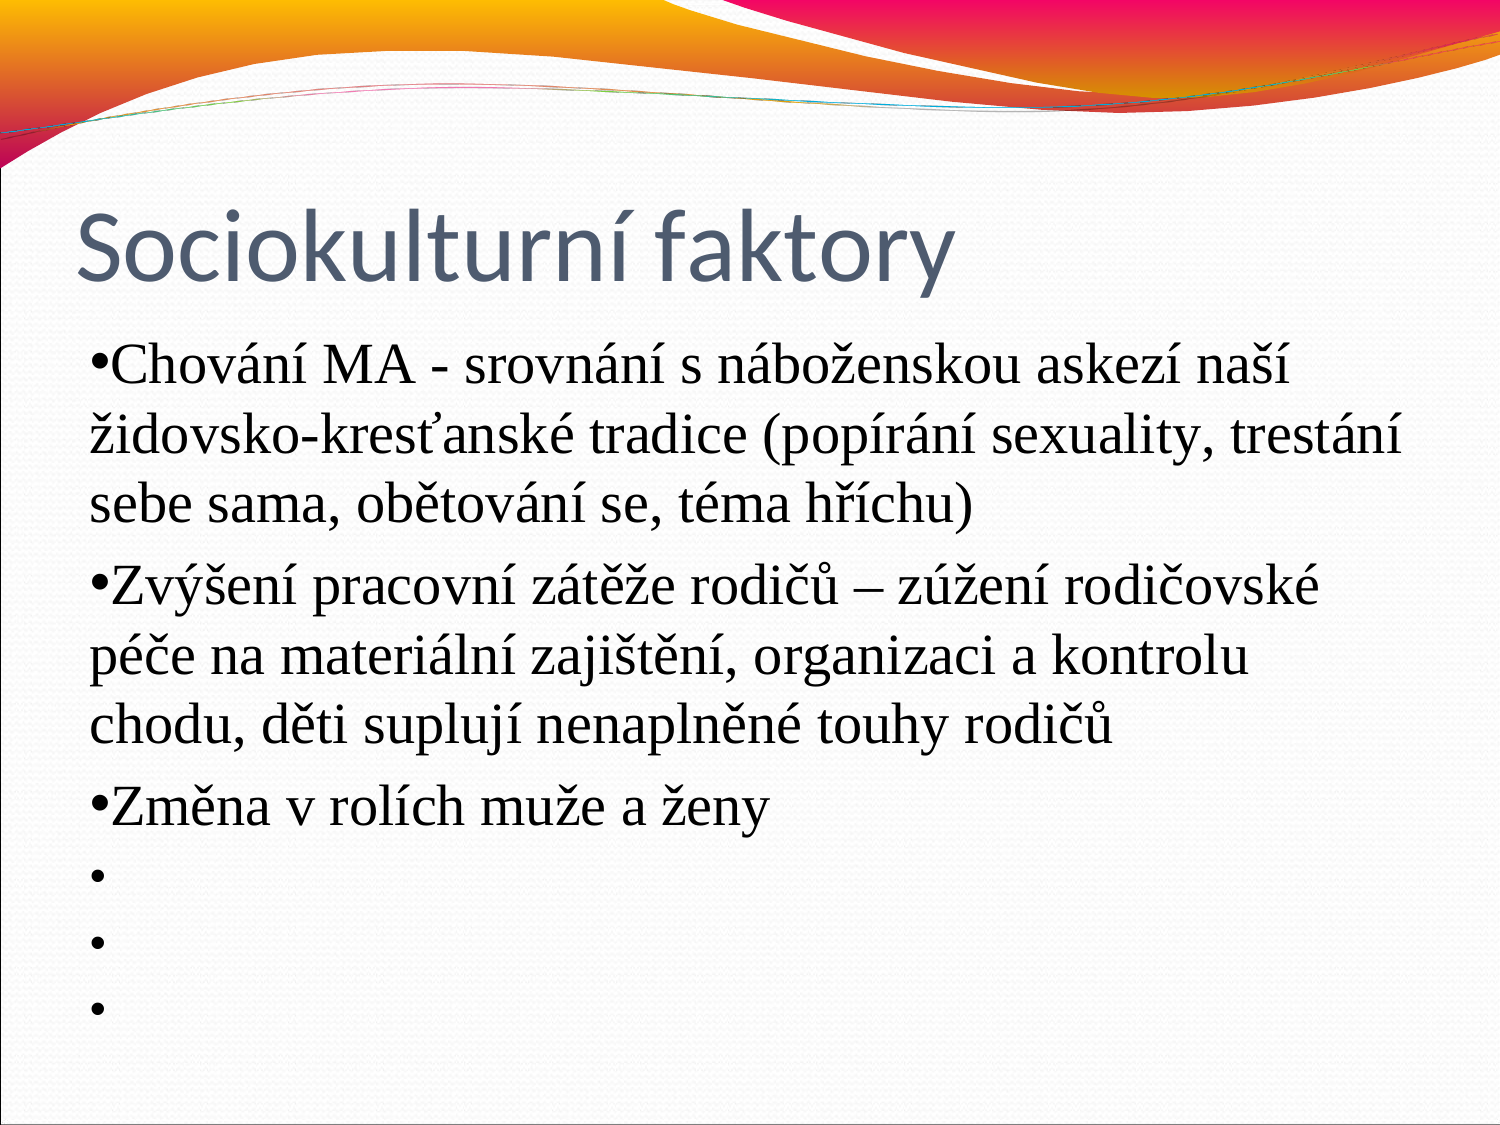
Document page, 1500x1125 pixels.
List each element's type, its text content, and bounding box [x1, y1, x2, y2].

title Sociokulturní faktory [75, 44, 1425, 303]
list Chování MA - srovnání s náboženskou askezí naší židovsko-kresťanské tradice (popírání sexuality, trestání sebe sama, obětování se, téma hříchu) Zvýšení pracovní zátěže rodičů – zúžení rodičovské péče na materiální zajištění, organizaci a kontrolu chodu, děti suplují nenaplněné touhy rodičů Změna v rolích muže a ženy [75, 317, 1425, 970]
